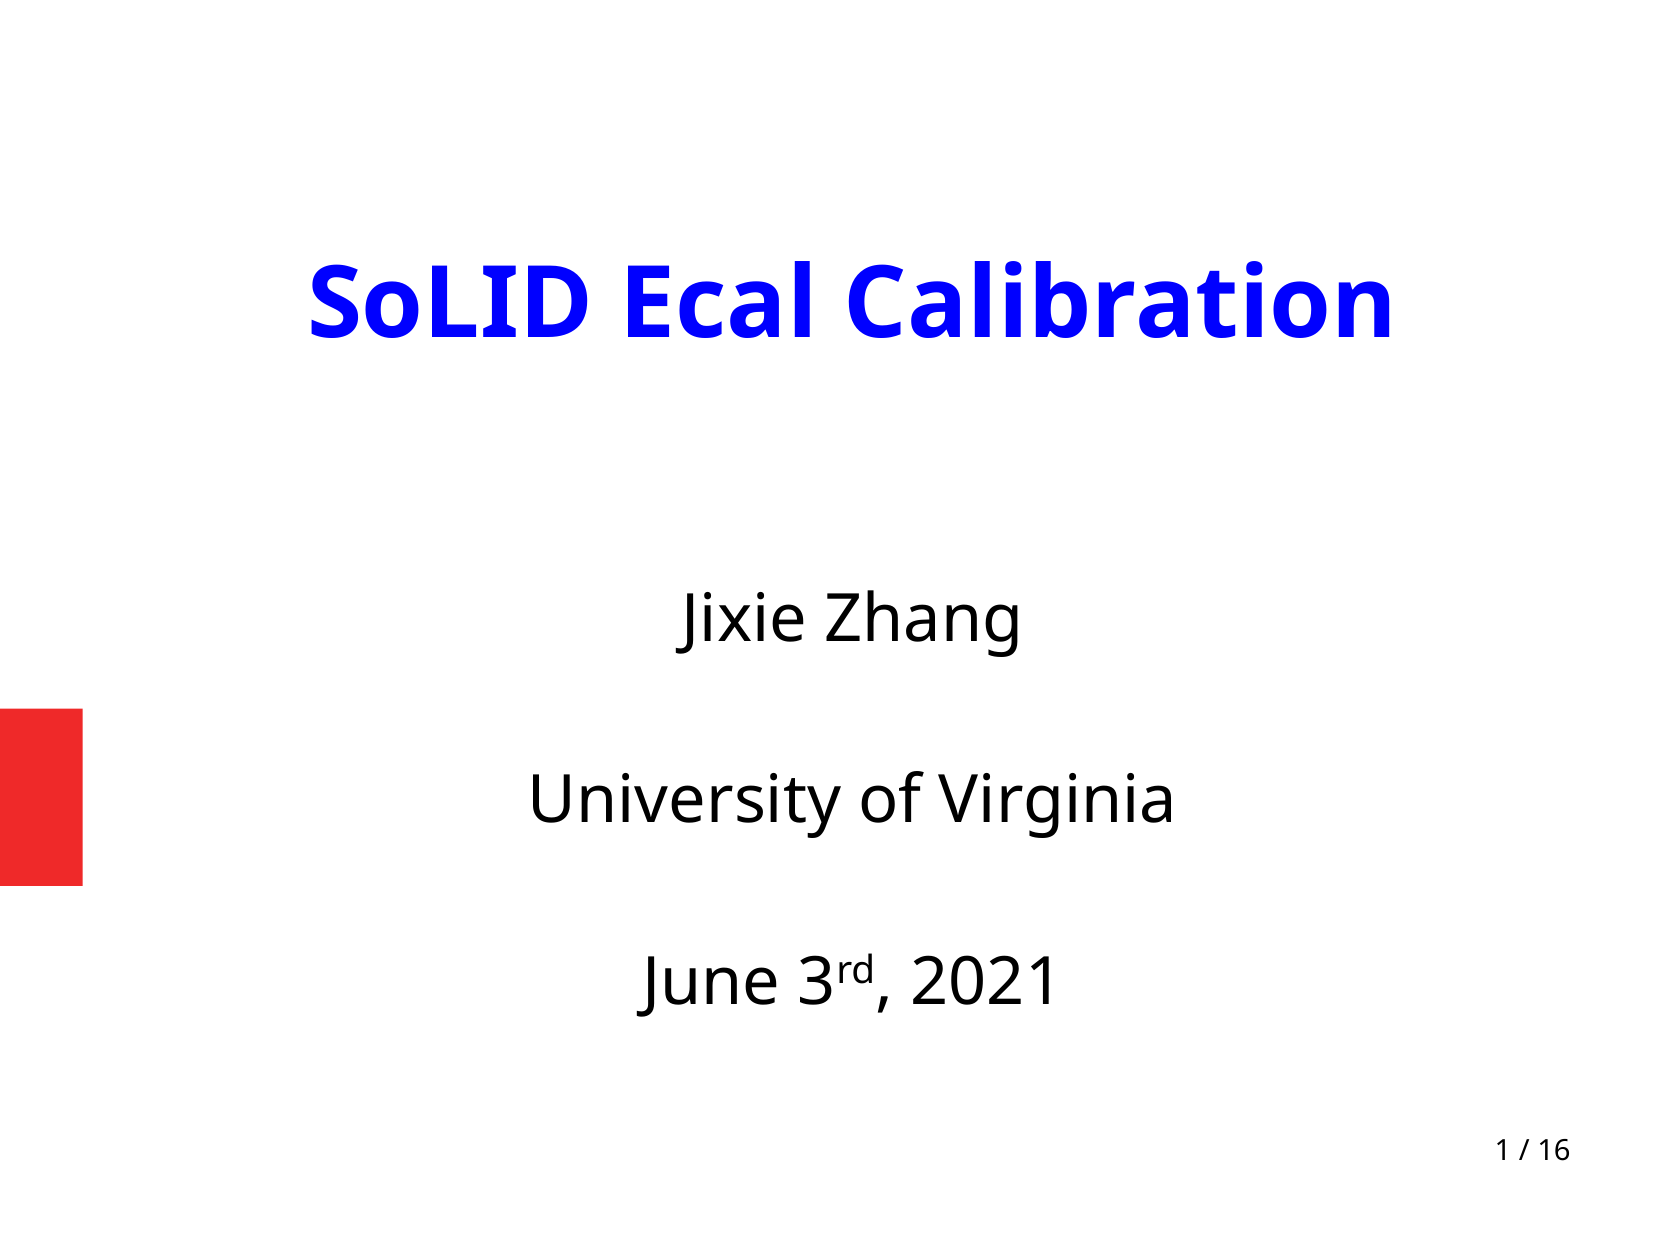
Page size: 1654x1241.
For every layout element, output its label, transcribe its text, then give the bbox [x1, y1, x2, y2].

subtitle Jixie Zhang University of Virginia June 3rd, 2021 [150, 570, 1556, 1115]
title SoLID Ecal Calibration [150, 162, 1556, 436]
